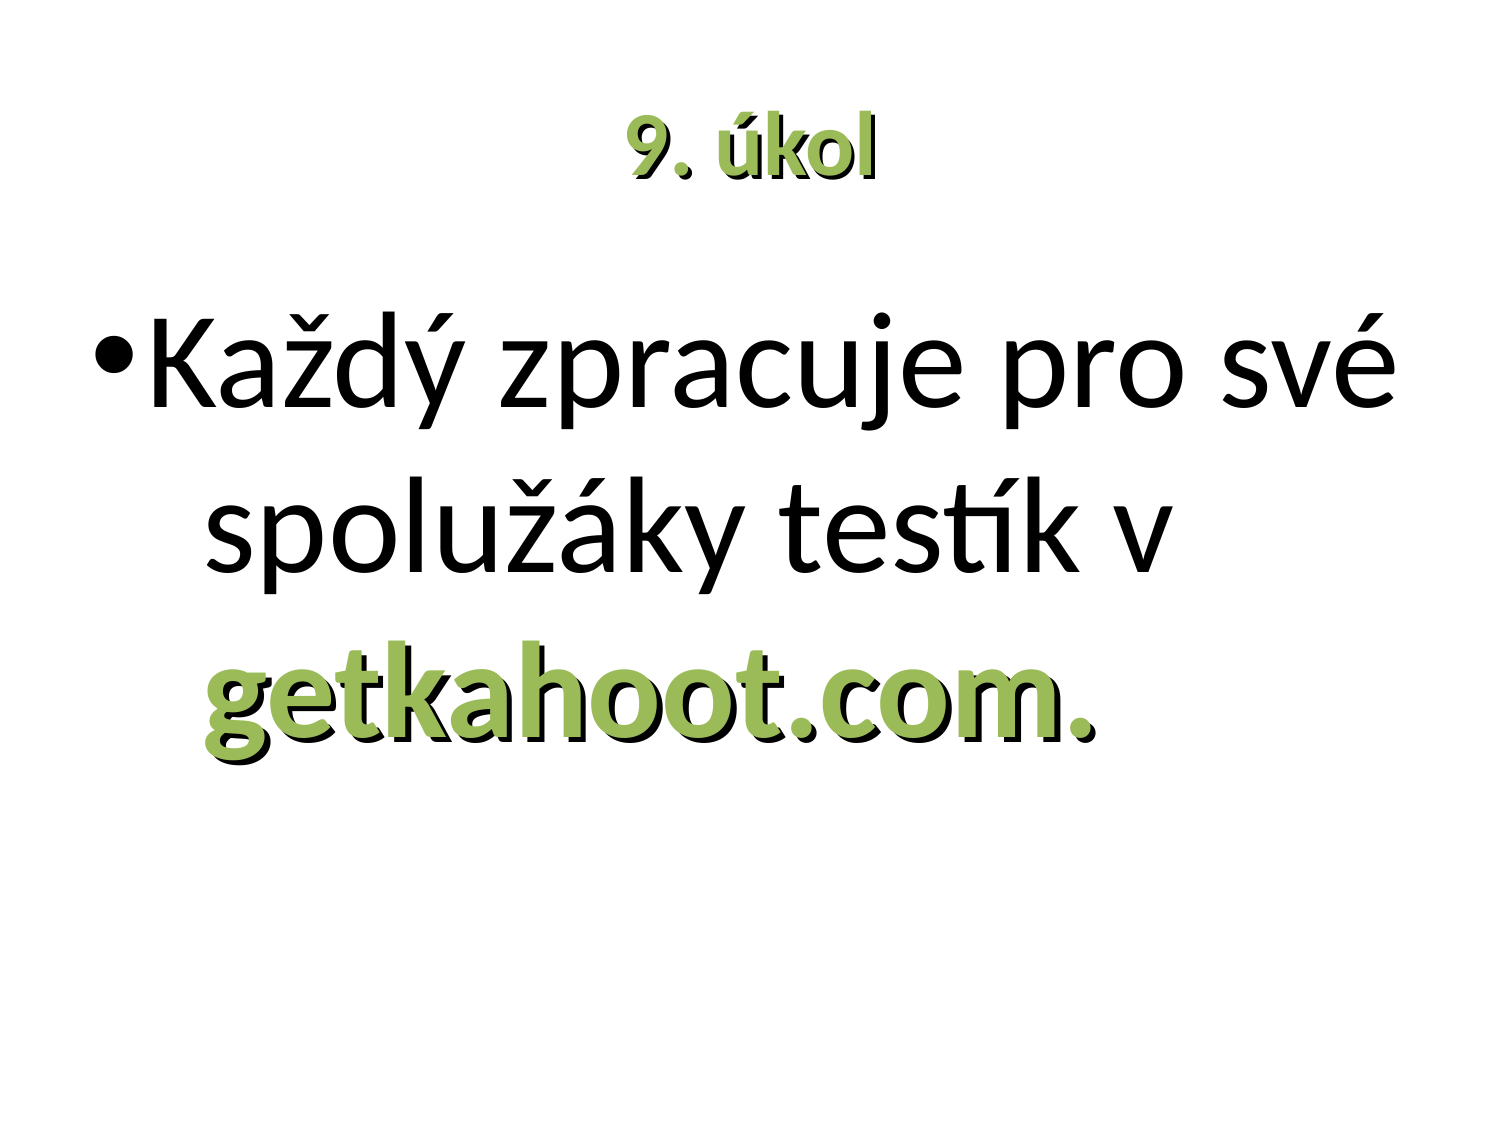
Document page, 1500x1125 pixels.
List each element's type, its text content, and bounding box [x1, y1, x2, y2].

title 9. úkol [75, 45, 1426, 233]
list Každý zpracuje pro své spolužáky testík v getkahoot.com. [75, 262, 1426, 1005]
